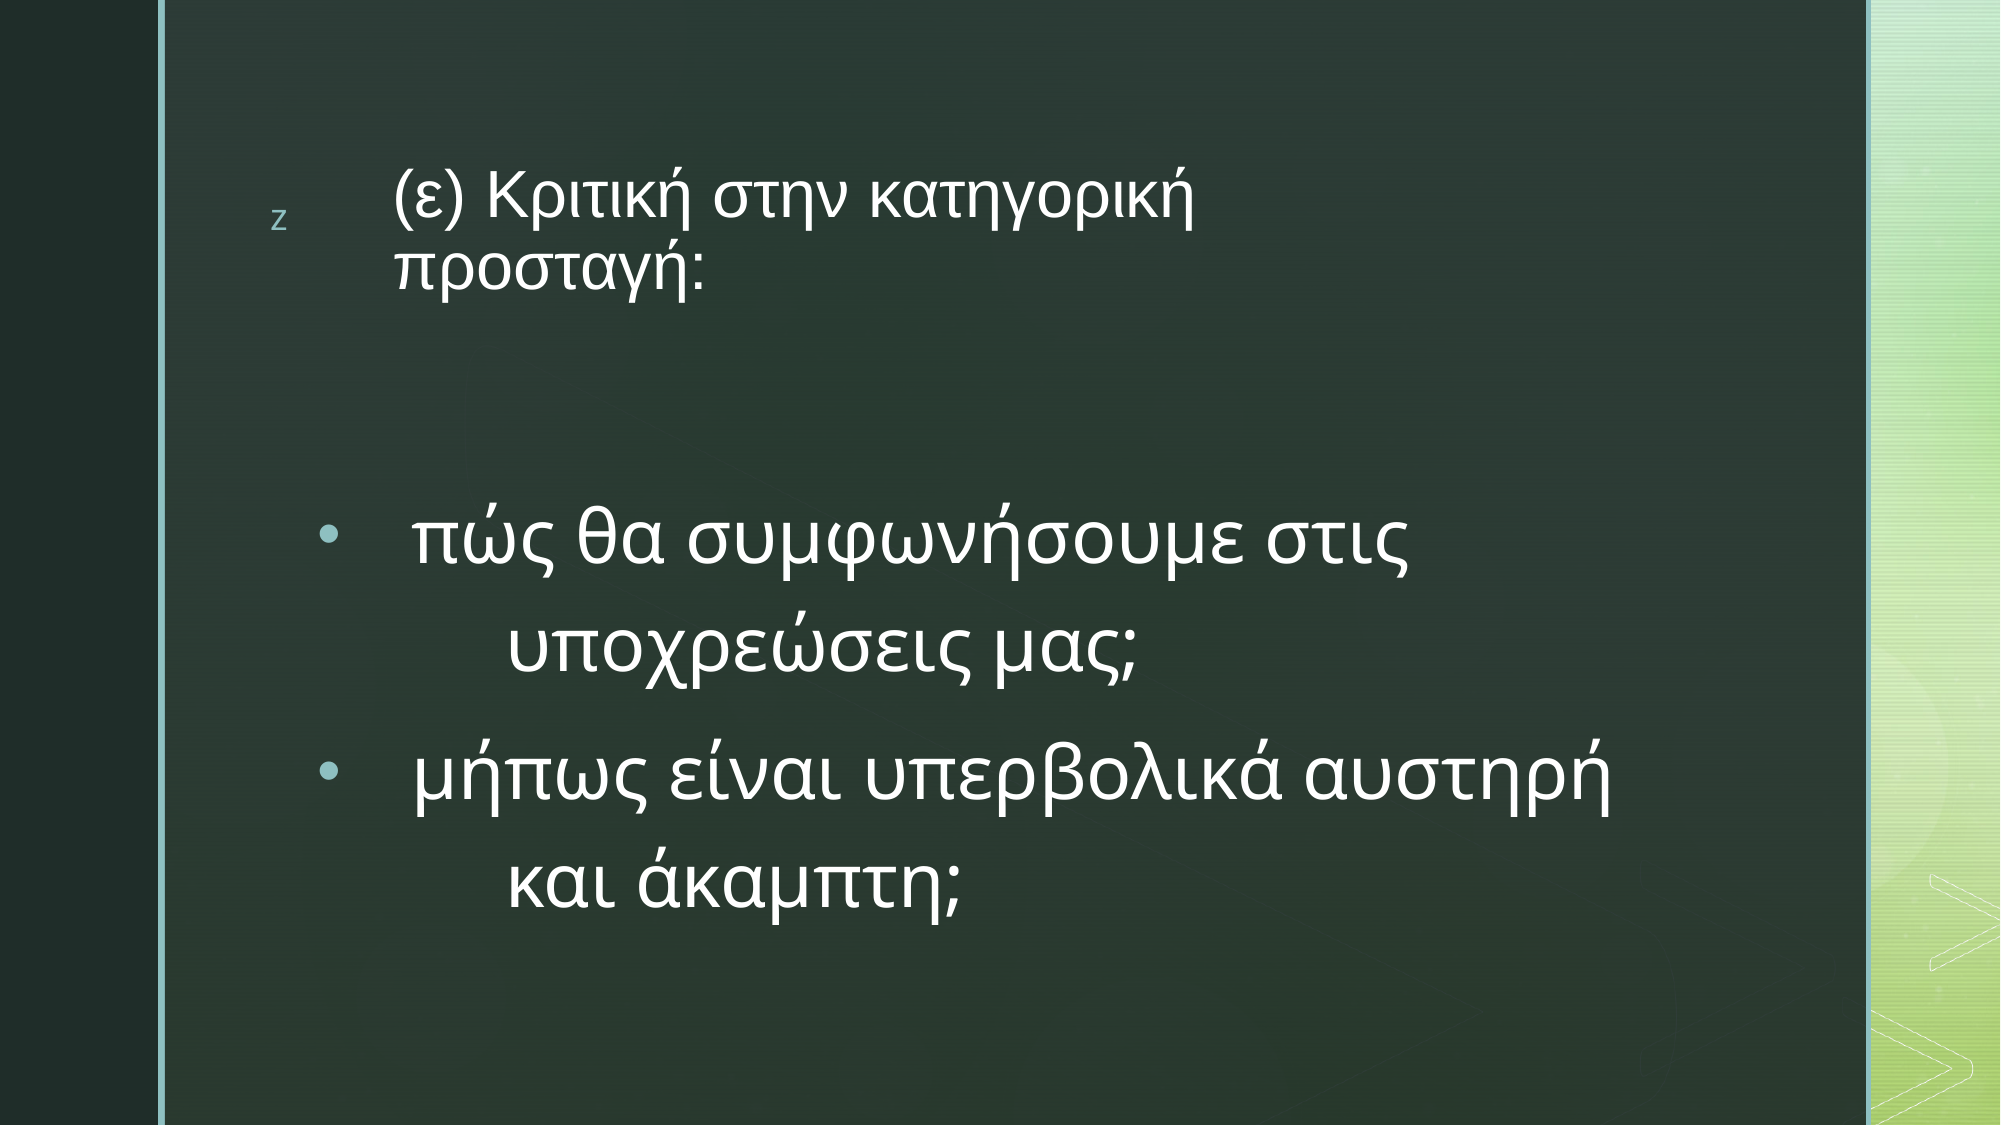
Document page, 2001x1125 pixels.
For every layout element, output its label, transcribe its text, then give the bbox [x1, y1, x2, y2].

title (ε) Κριτική στην κατηγορική προσταγή: [377, 72, 1339, 392]
list πώς θα συμφωνήσουμε στις υποχρεώσεις μας; μήπως είναι υπερβολικά αυστηρή και άκαμπτη; [302, 391, 1671, 995]
